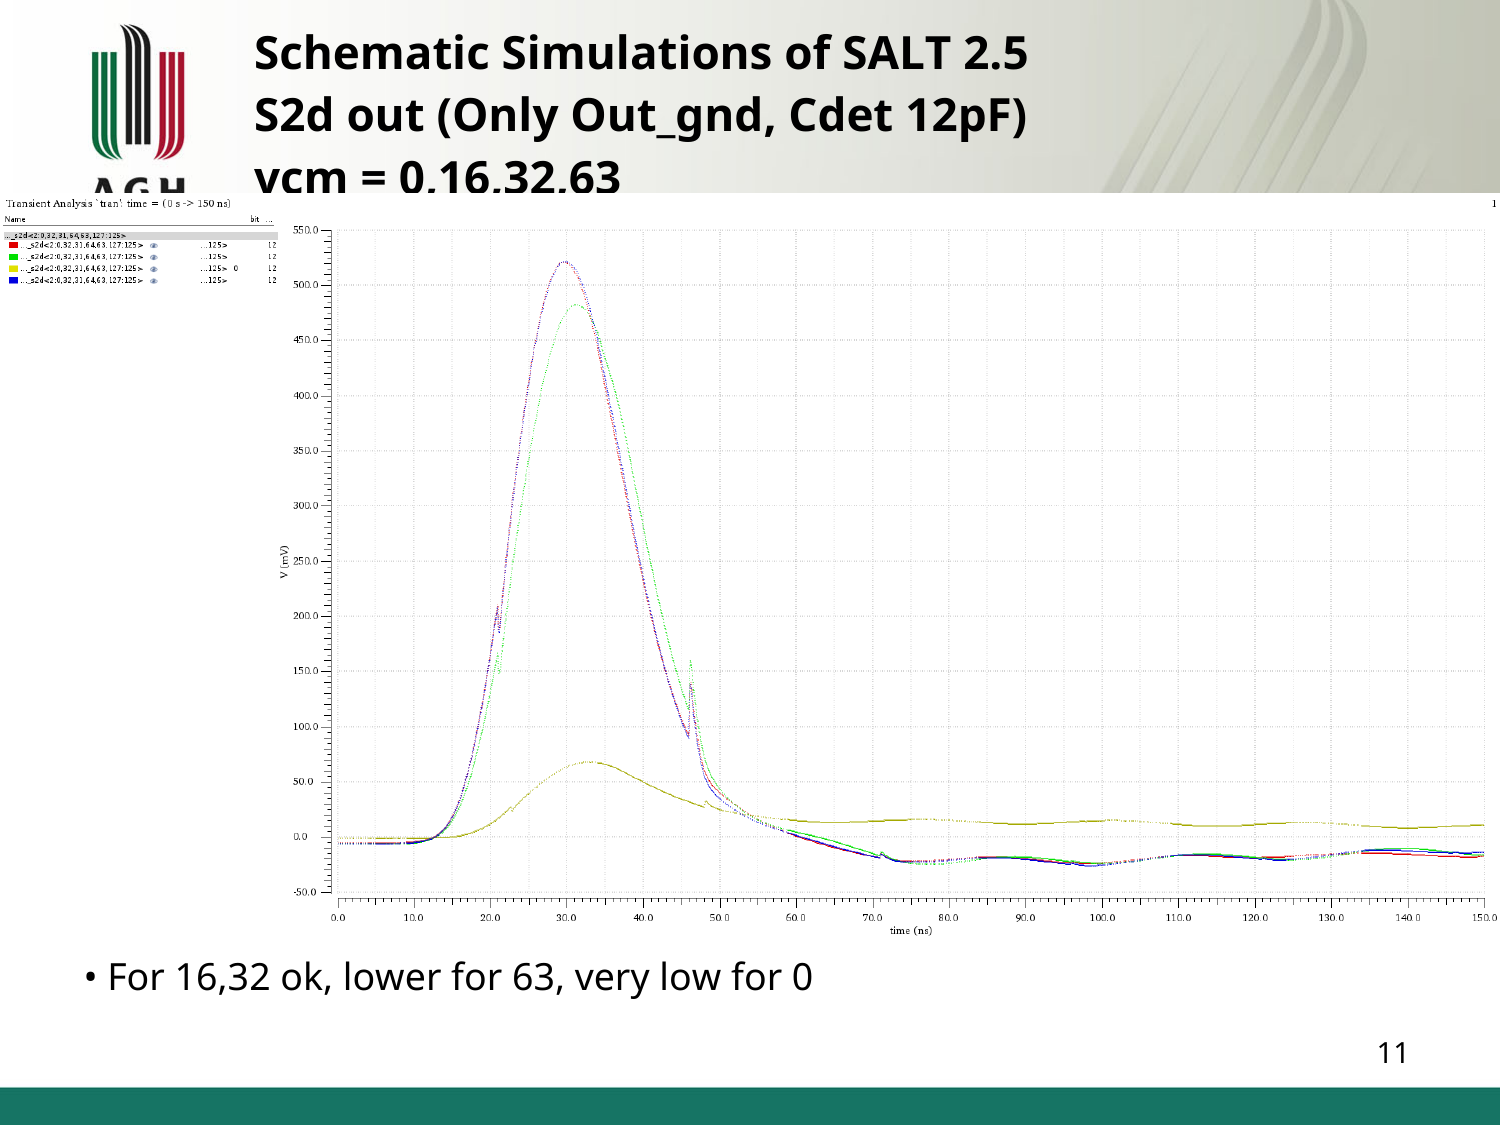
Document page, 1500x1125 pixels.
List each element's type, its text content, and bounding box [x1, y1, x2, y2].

title Schematic Simulations of SALT 2.5 S2d out (Only Out_gnd, Cdet 12pF) vcm = 0,16,32,63 [254, 34, 1489, 193]
picture [0, 0, 1500, 1125]
list For 16,32 ok, lower for 63, very low for 0 [23, 950, 1465, 1081]
